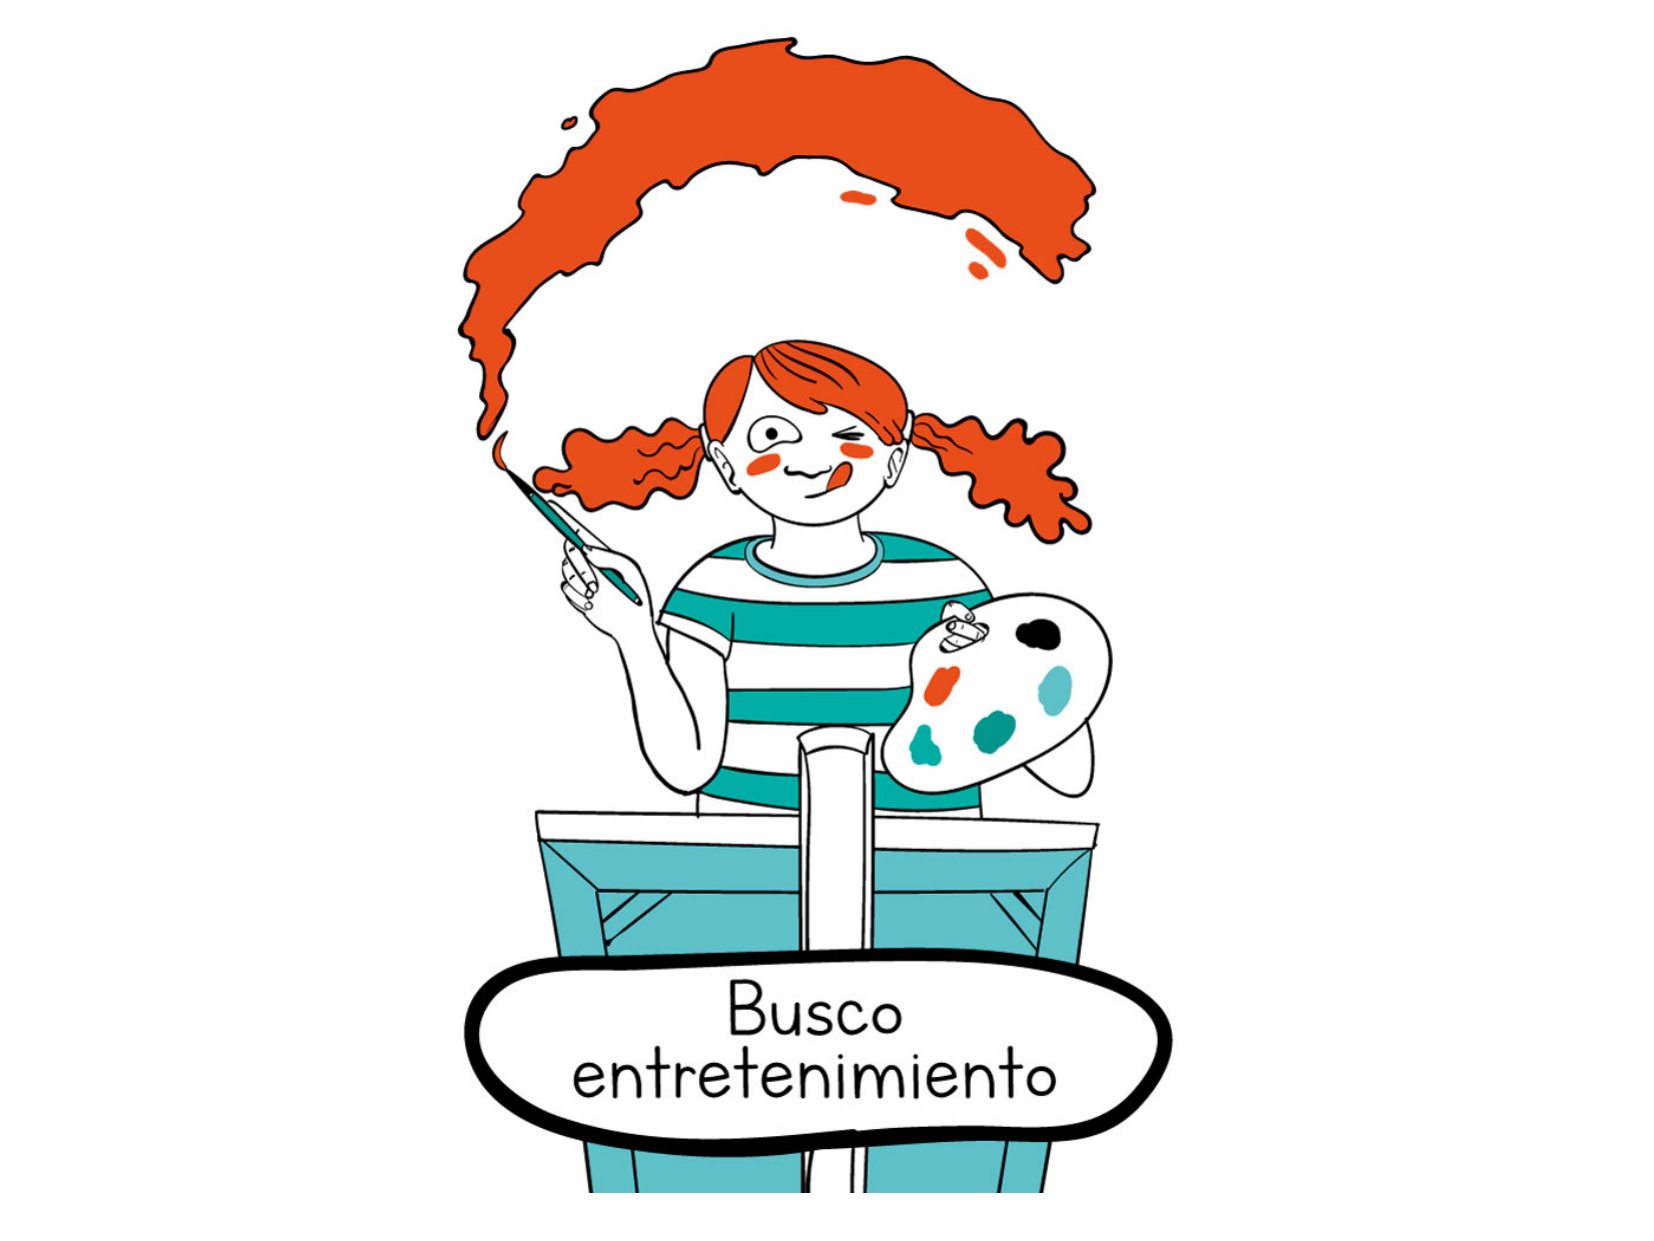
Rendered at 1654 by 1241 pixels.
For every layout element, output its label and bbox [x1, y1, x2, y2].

picture [224, 11, 1406, 1193]
